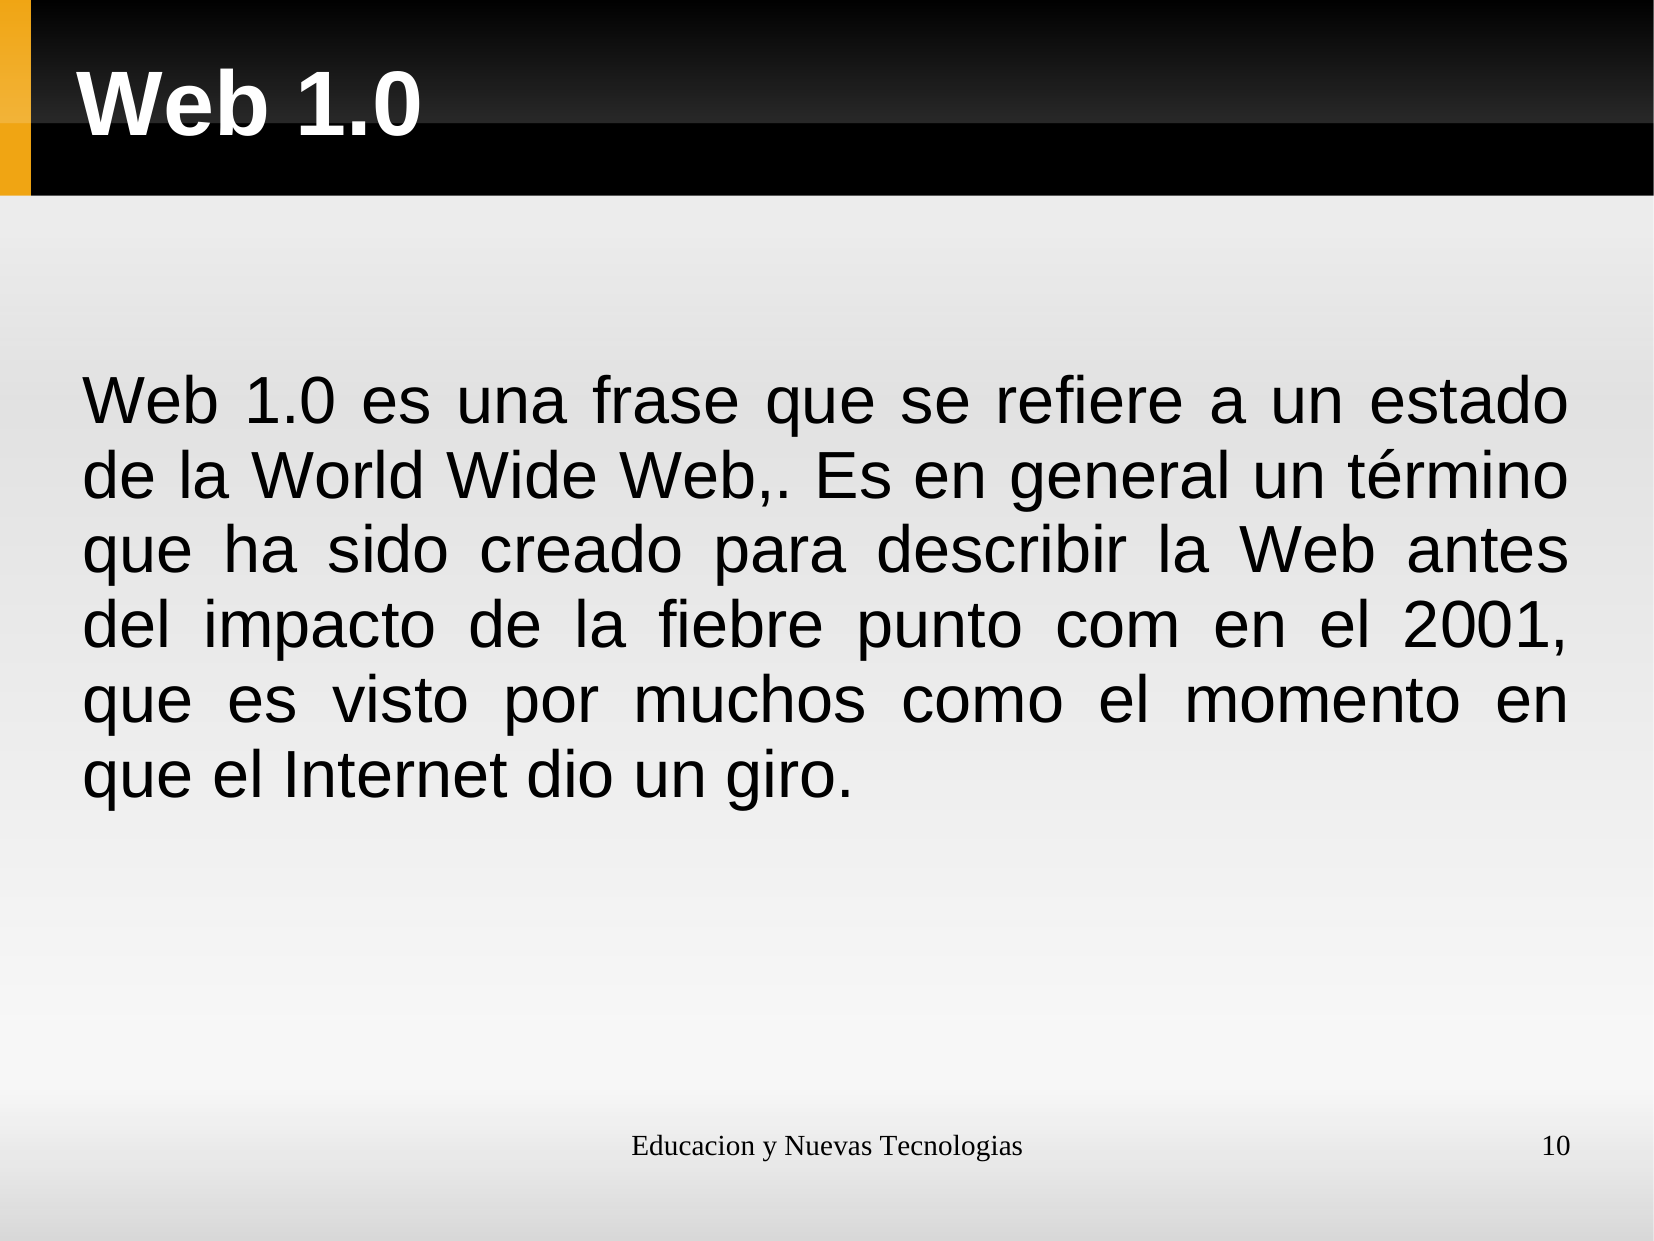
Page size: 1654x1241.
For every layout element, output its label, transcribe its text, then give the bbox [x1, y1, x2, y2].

subtitle Web 1.0 es una frase que se refiere a un estado de la World Wide Web,. Es en general un término que ha sido creado para describir la Web antes del impacto de la fiebre punto com en el 2001, que es visto por muchos como el momento en que el Internet dio un giro. [82, 297, 1571, 1102]
title Web 1.0 [76, 0, 1565, 208]
picture [0, 0, 1654, 1241]
